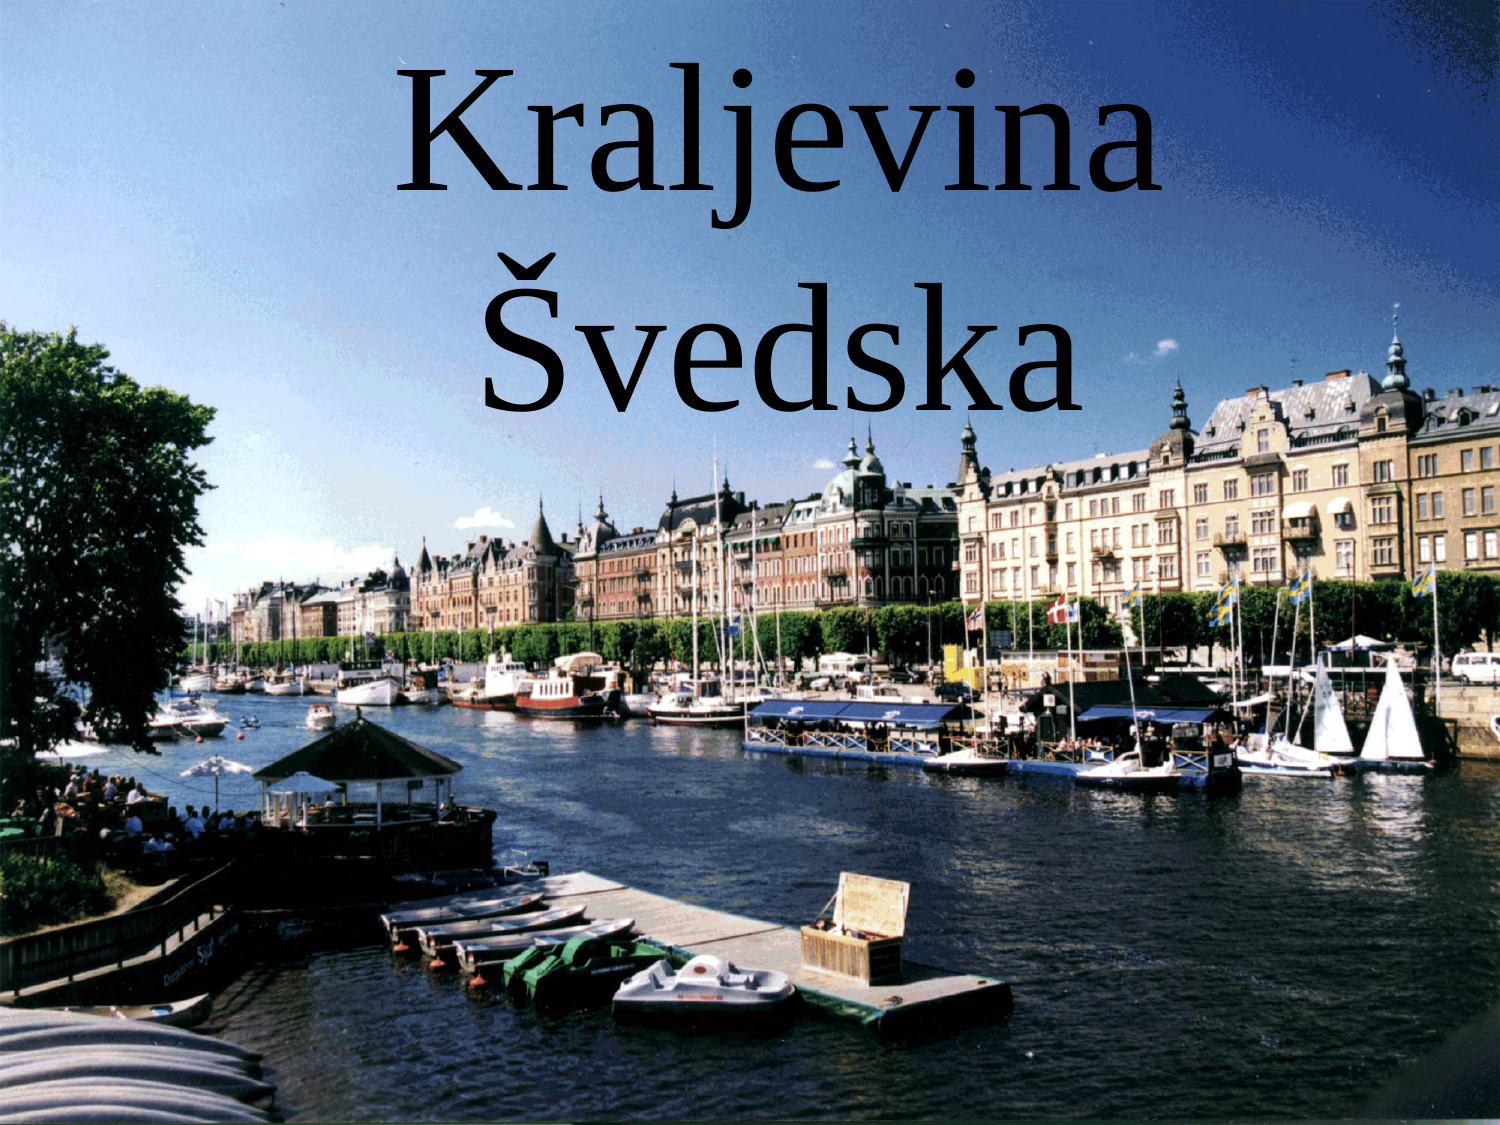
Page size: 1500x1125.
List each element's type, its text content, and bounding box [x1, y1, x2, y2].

text_box Kraljevina Švedska [194, 0, 1364, 455]
picture [0, 0, 1500, 1125]
